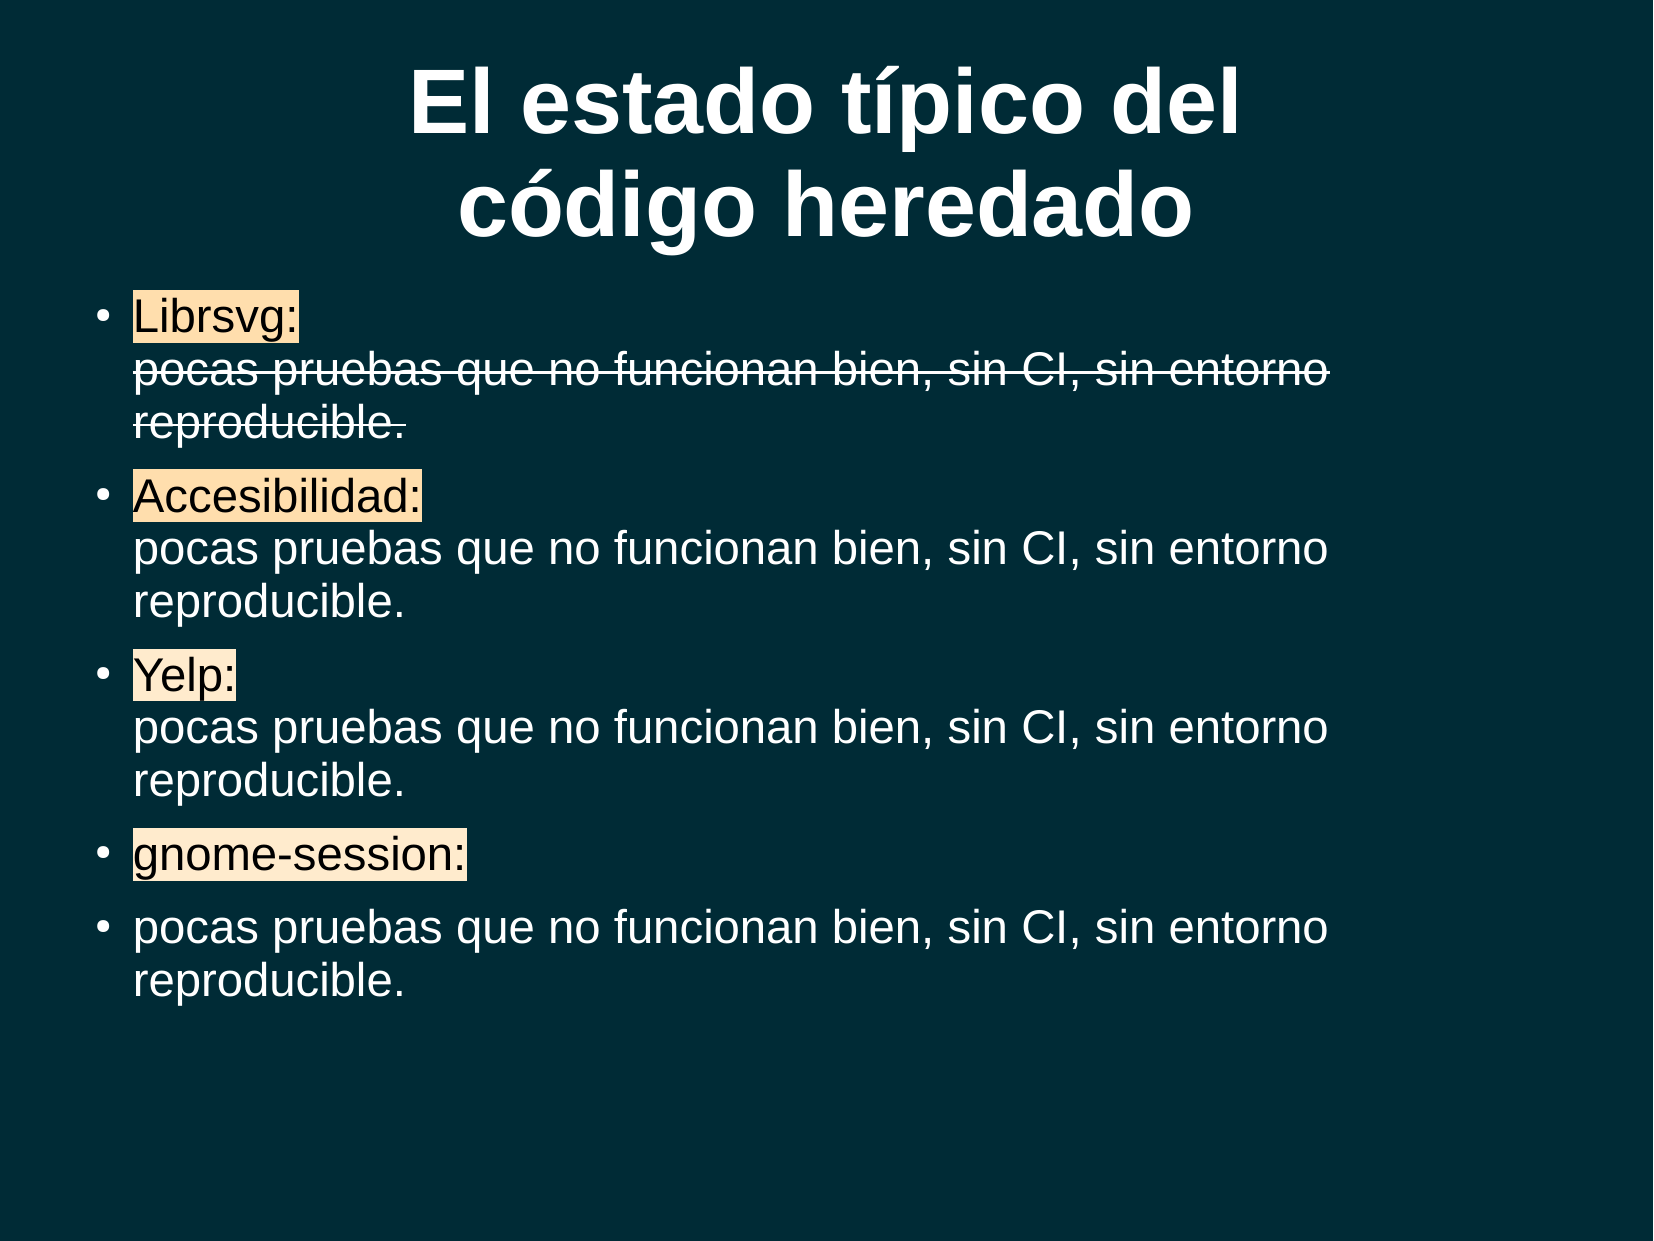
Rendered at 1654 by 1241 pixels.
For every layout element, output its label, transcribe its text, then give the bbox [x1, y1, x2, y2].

title El estado típico del código heredado [82, 49, 1571, 257]
list Librsvg: pocas pruebas que no funcionan bien, sin CI, sin entorno reproducible. Accesibilidad: pocas pruebas que no funcionan bien, sin CI, sin entorno reproducible. Yelp: pocas pruebas que no funcionan bien, sin CI, sin entorno reproducible. gnome-session: pocas pruebas que no funcionan bien, sin CI, sin entorno reproducible. [82, 290, 1571, 1010]
